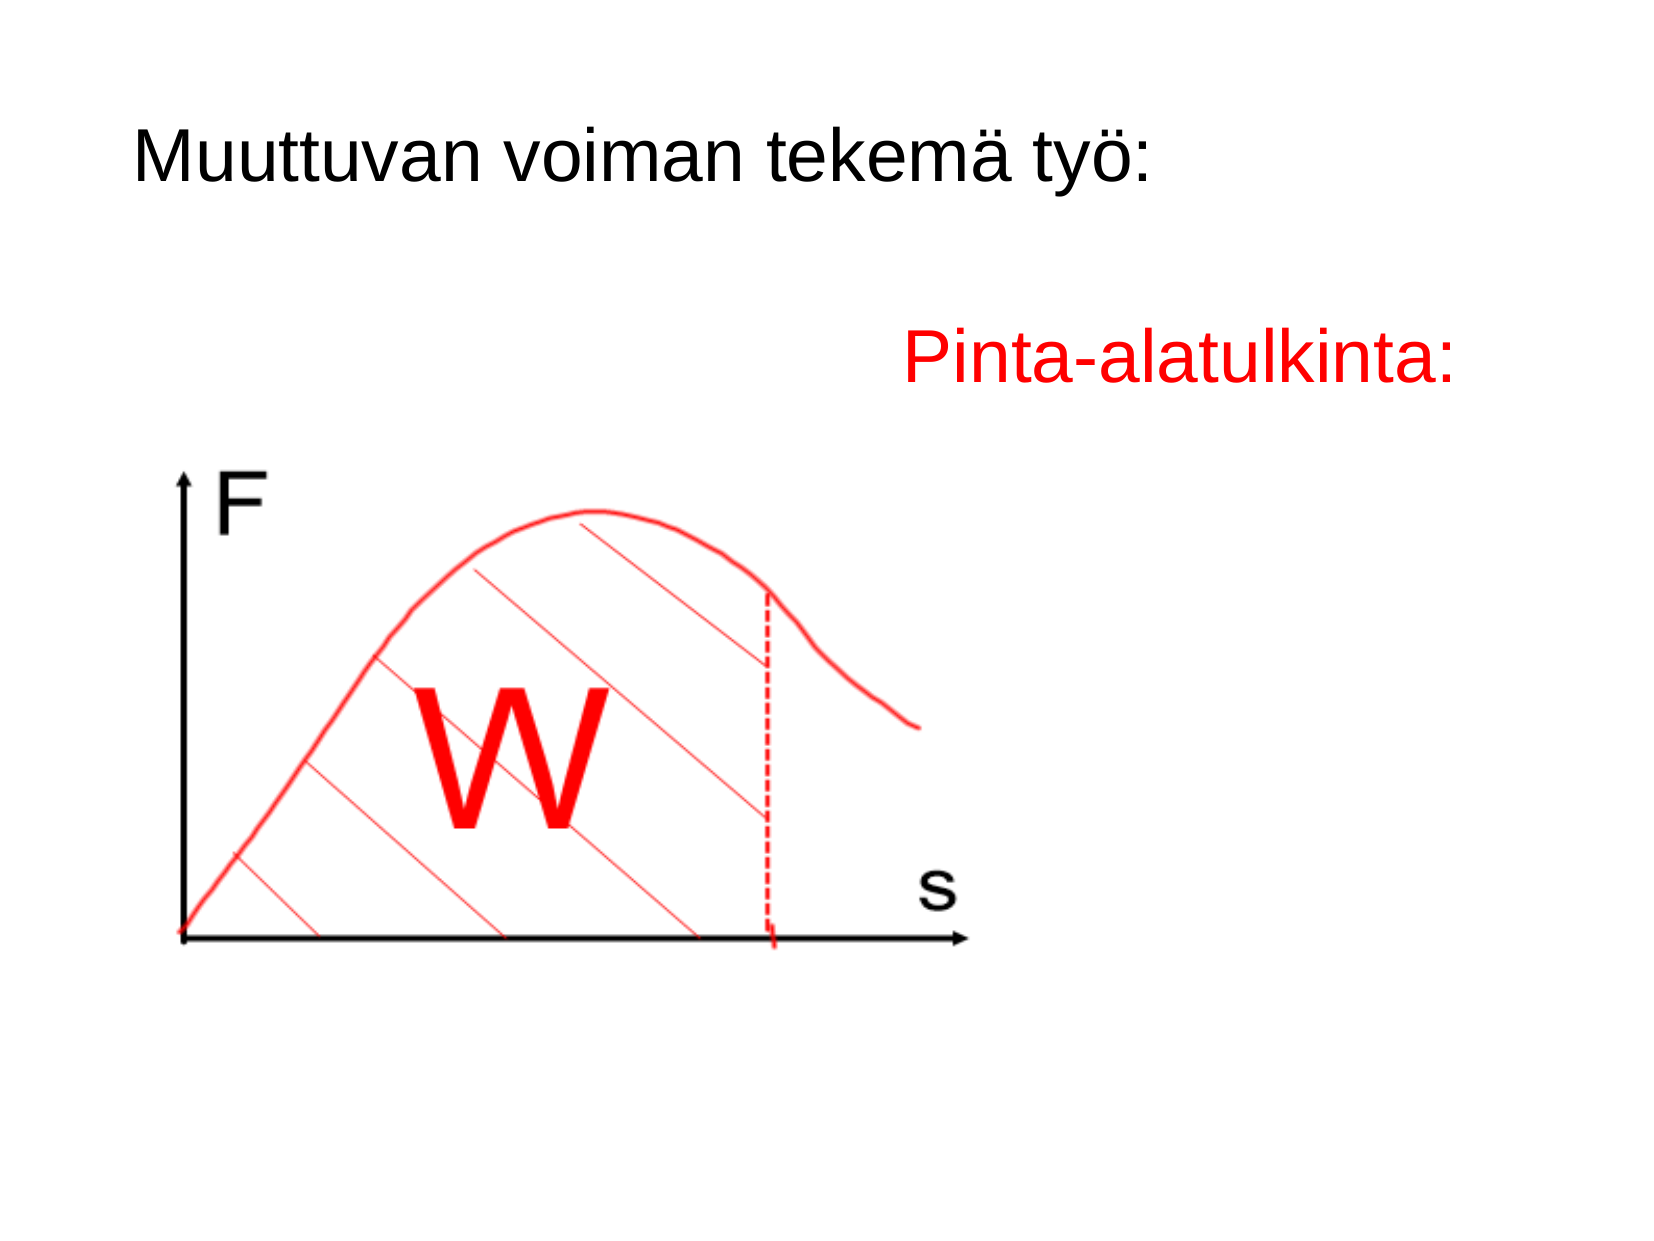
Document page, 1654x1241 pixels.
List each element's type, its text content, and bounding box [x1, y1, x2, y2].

picture [129, 430, 1016, 969]
text_box Pinta-alatulkinta: [888, 307, 1571, 426]
text_box Muuttuvan voiman tekemä työ: [118, 106, 1501, 225]
